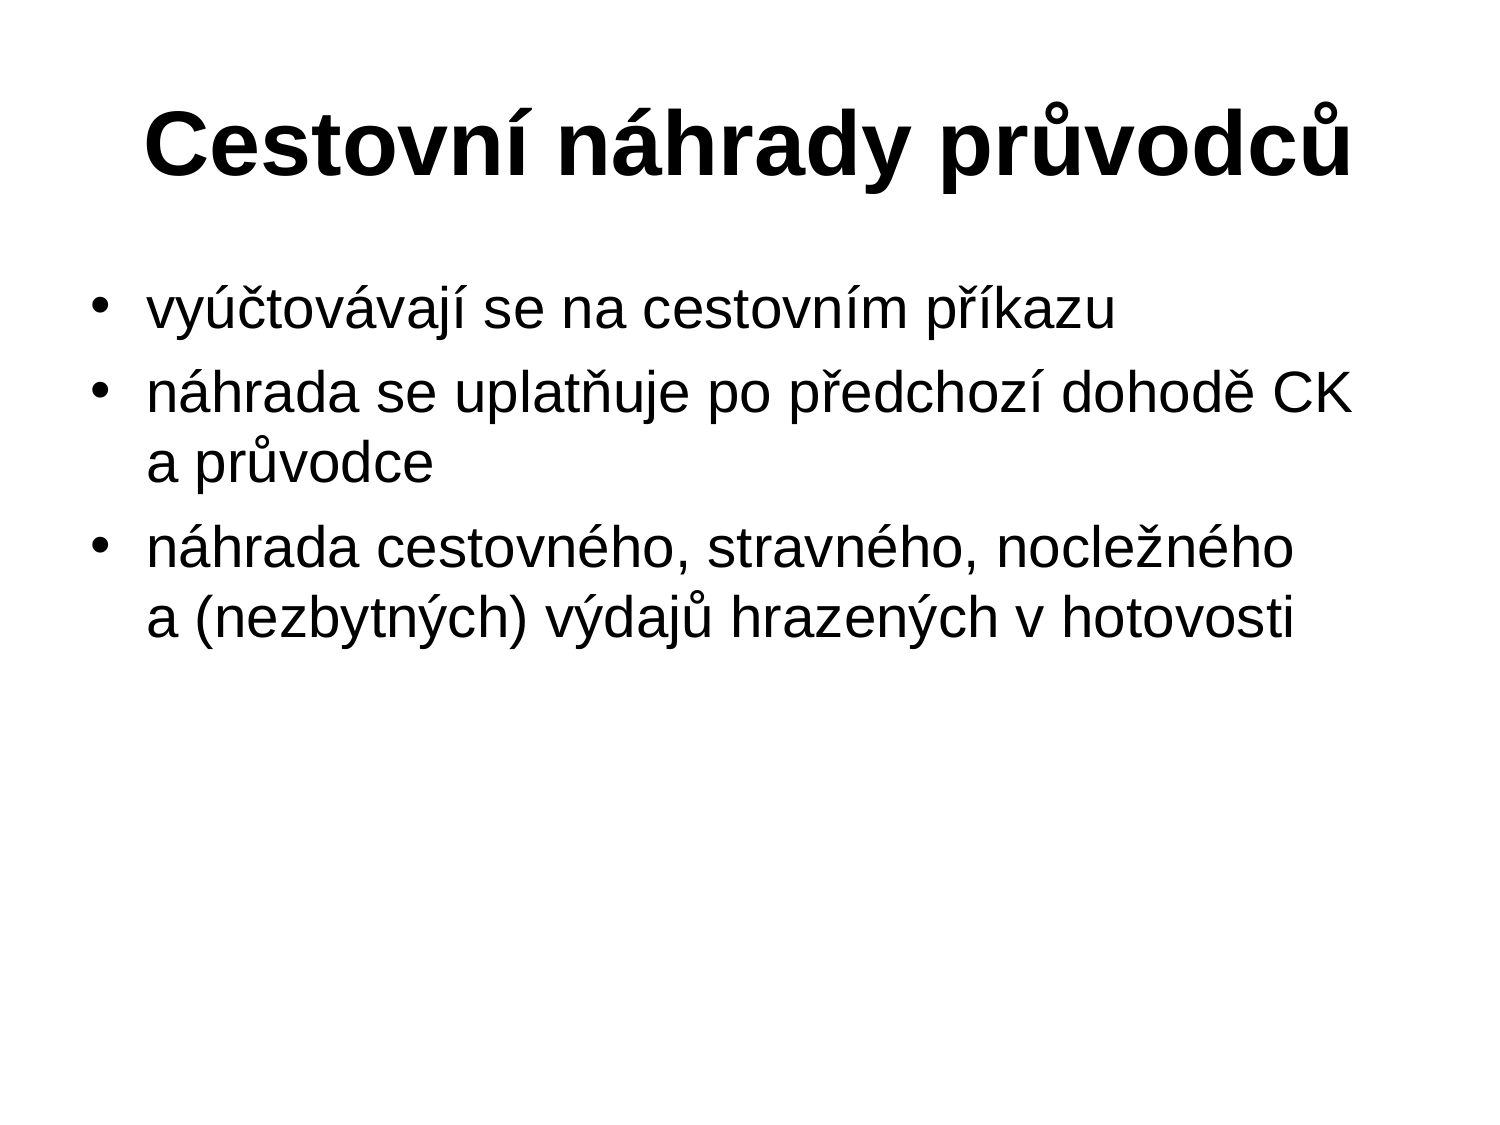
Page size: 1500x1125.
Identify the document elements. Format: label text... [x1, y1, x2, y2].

title Cestovní náhrady průvodců [75, 45, 1426, 233]
list vyúčtovávají se na cestovním příkazu náhrada se uplatňuje po předchozí dohodě CK a průvodce náhrada cestovného, stravného, nocležného a (nezbytných) výdajů hrazených v hotovosti [75, 262, 1426, 1006]
